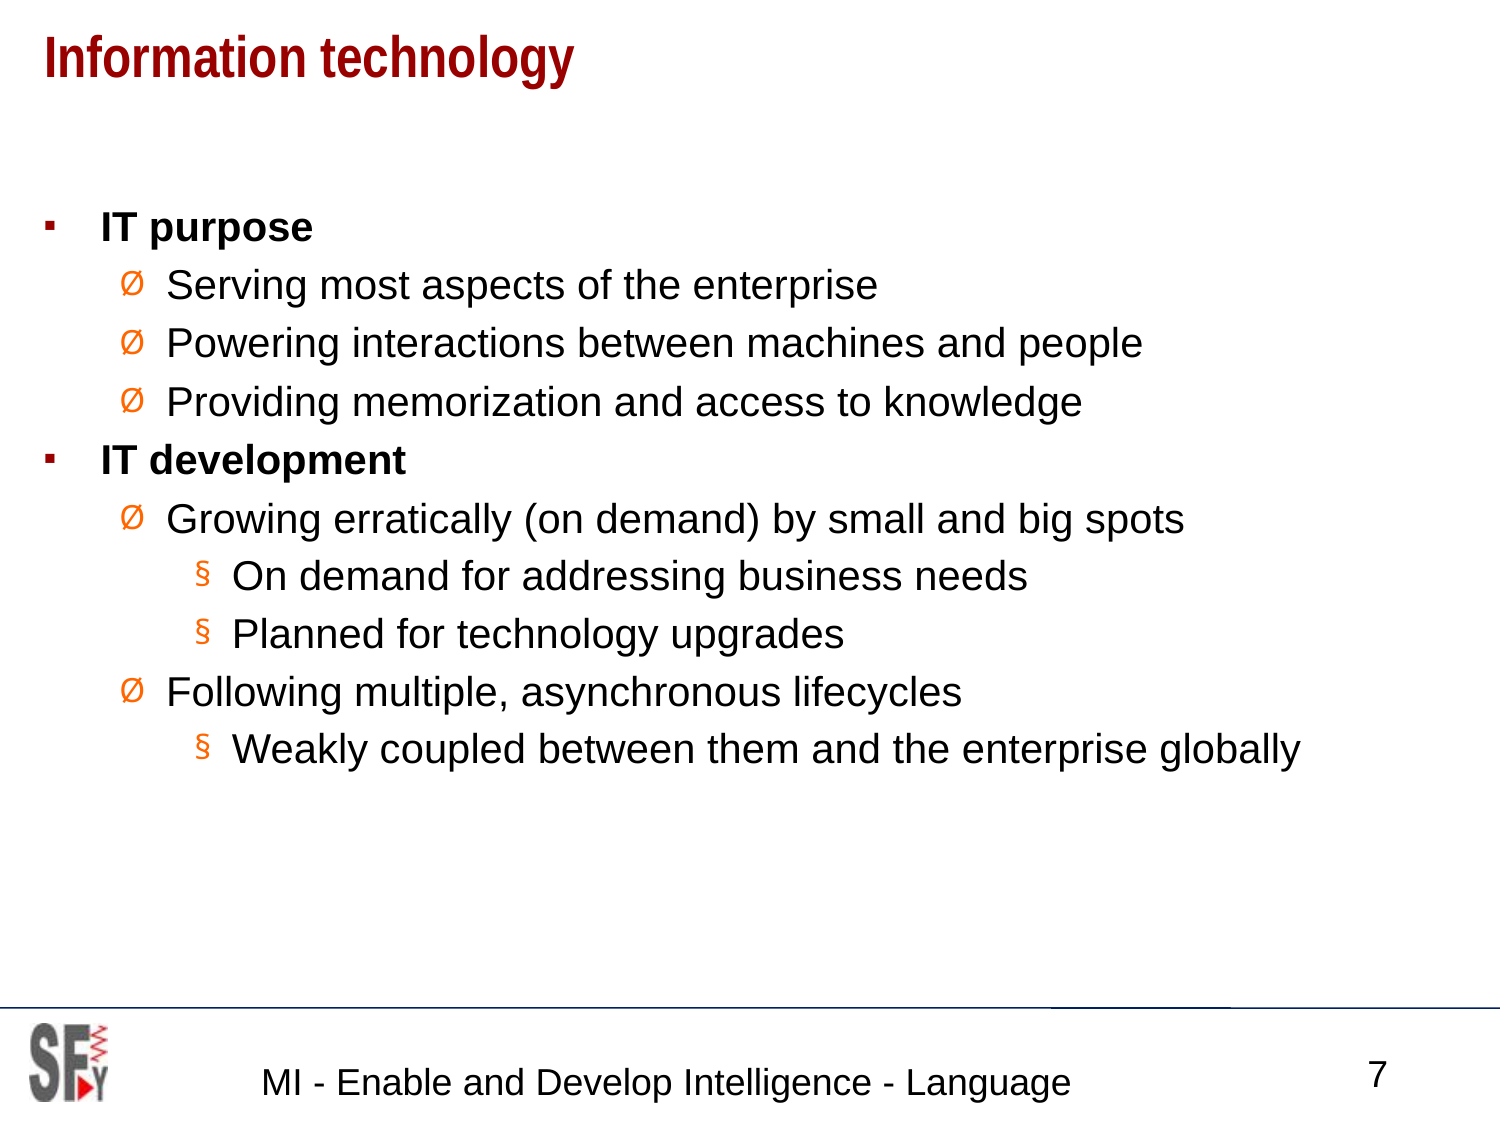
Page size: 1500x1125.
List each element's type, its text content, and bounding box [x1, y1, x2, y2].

picture [29, 1023, 108, 1102]
title Information technology [29, 12, 1471, 184]
footer MI - Enable and Develop Intelligence - Language [246, 1042, 1266, 1103]
slide_number <numéro> [1352, 1034, 1490, 1103]
list IT purpose Serving most aspects of the enterprise Powering interactions between machines and people Providing memorization and access to knowledge IT development Growing erratically (on demand) by small and big spots On demand for addressing business needs Planned for technology upgrades Following multiple, asynchronous lifecycles Weakly coupled between them and the enterprise globally [29, 184, 1471, 950]
